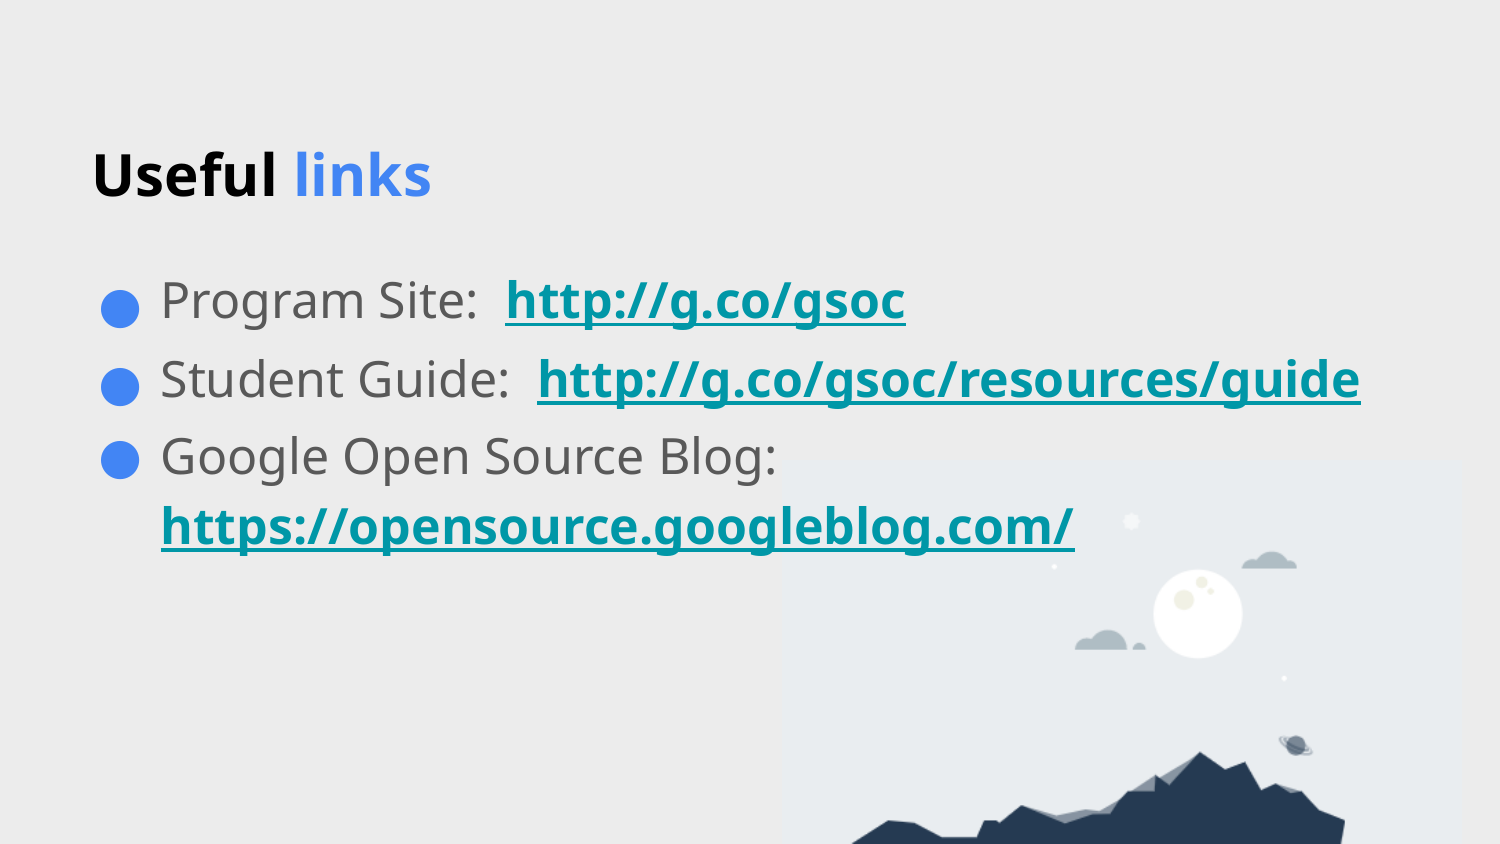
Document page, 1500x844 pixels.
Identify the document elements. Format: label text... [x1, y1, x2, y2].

picture [782, 460, 1462, 844]
text_box Useful links [76, 123, 1009, 224]
text_box Program Site: http://g.co/gsoc Student Guide: http://g.co/gsoc/resources/guide Google Open Source Blog: https://opensource.googleblog.com/ [70, 243, 1451, 578]
